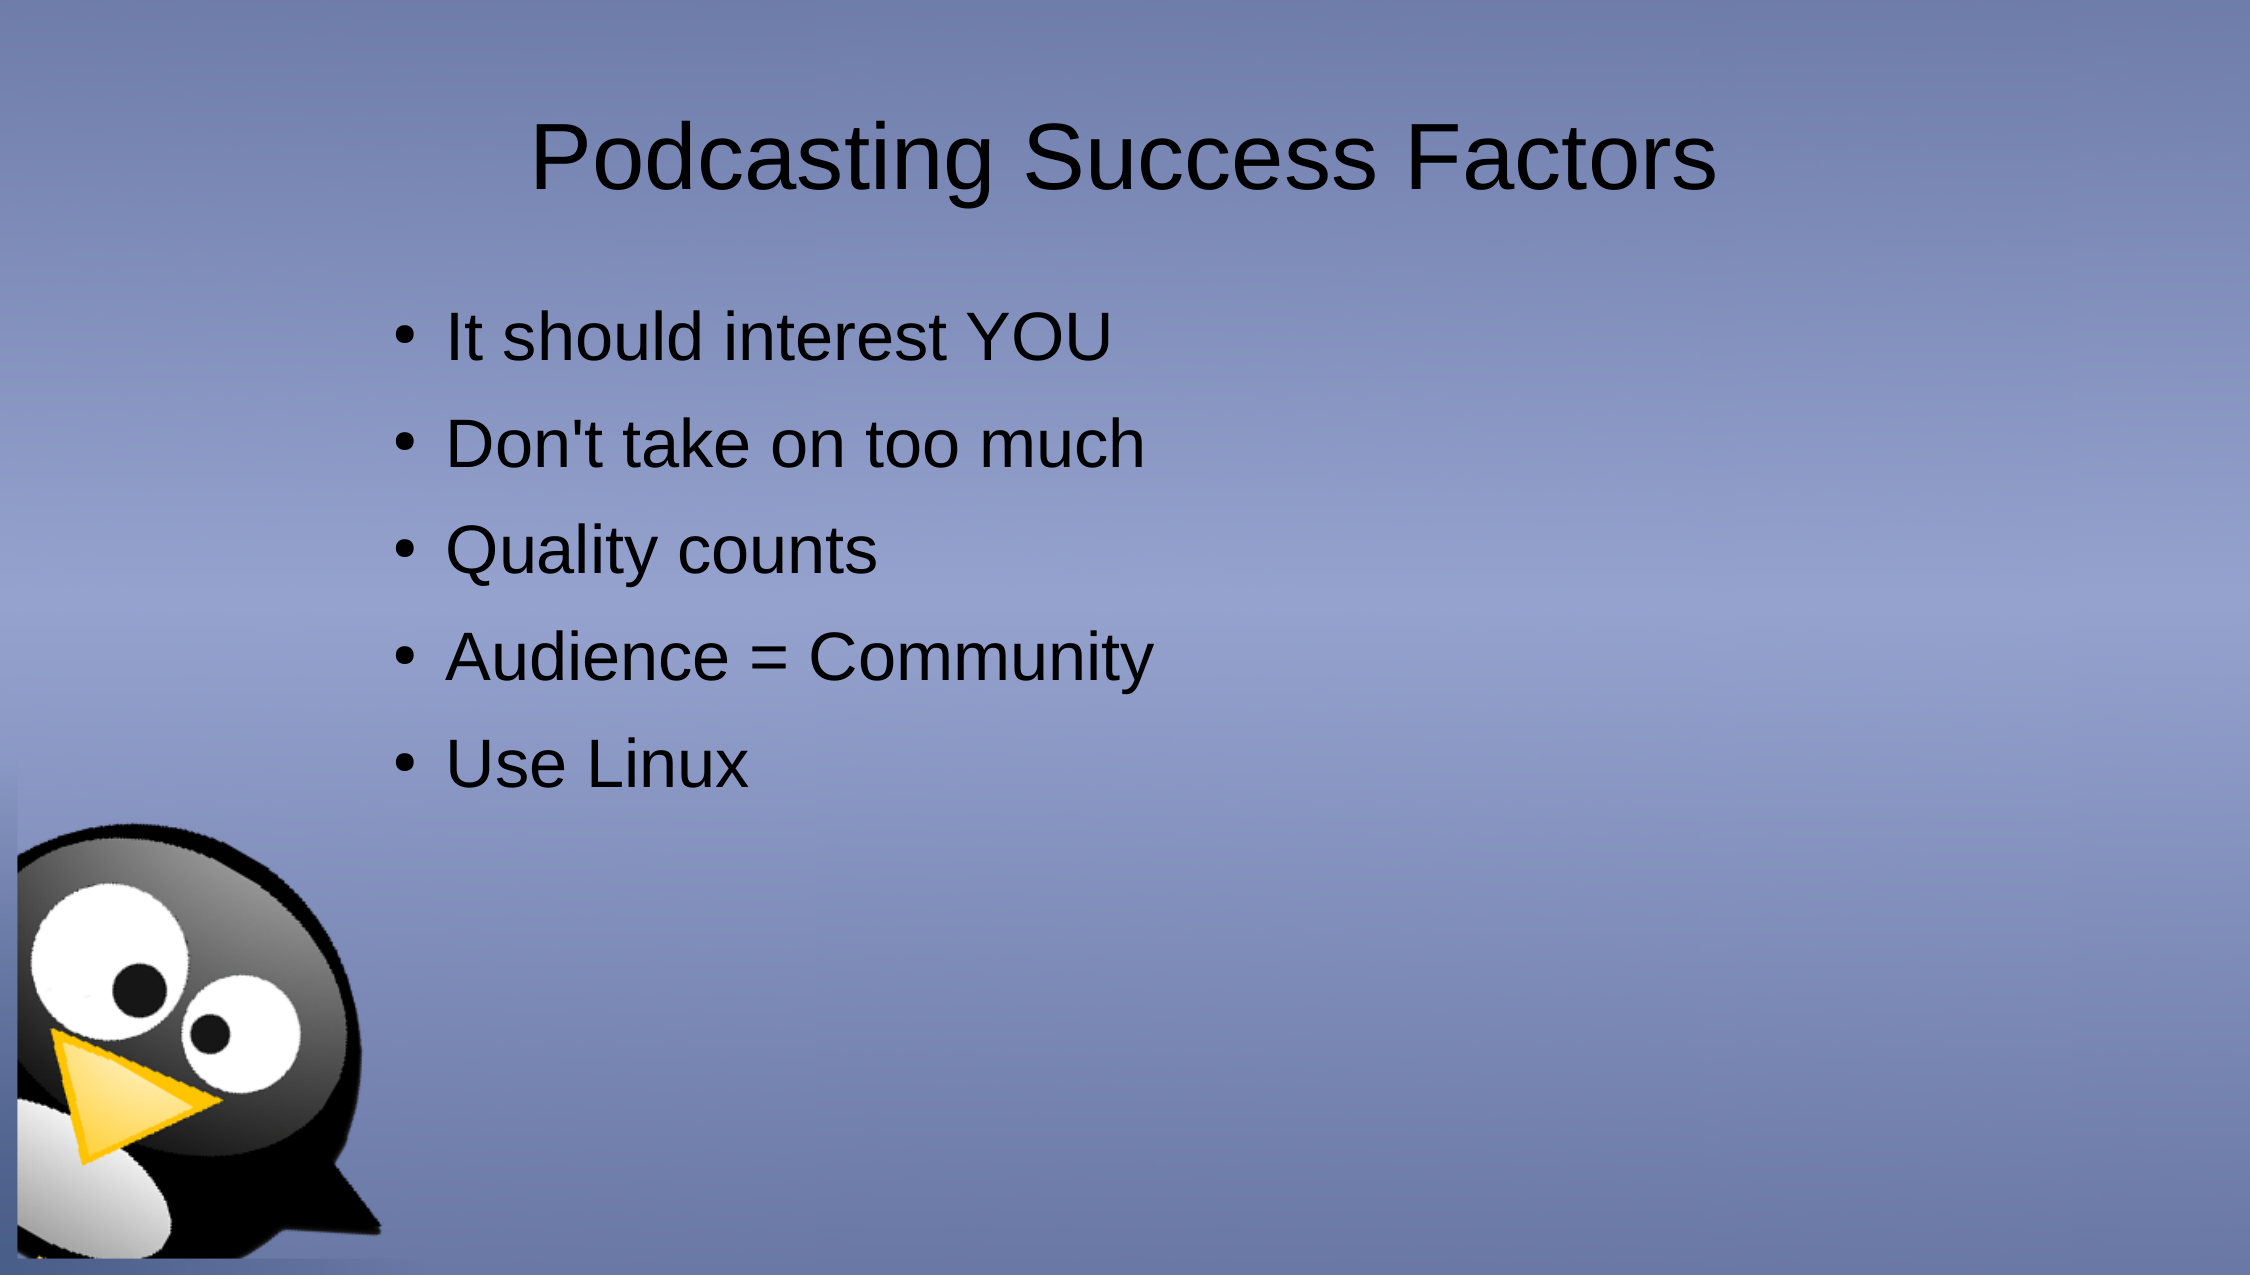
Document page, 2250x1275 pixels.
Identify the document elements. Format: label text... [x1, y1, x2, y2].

title Podcasting Success Factors [112, 50, 2138, 264]
list It should interest YOU Don't take on too much Quality counts Audience = Community Use Linux [375, 298, 2138, 1140]
picture [0, 0, 2250, 1275]
